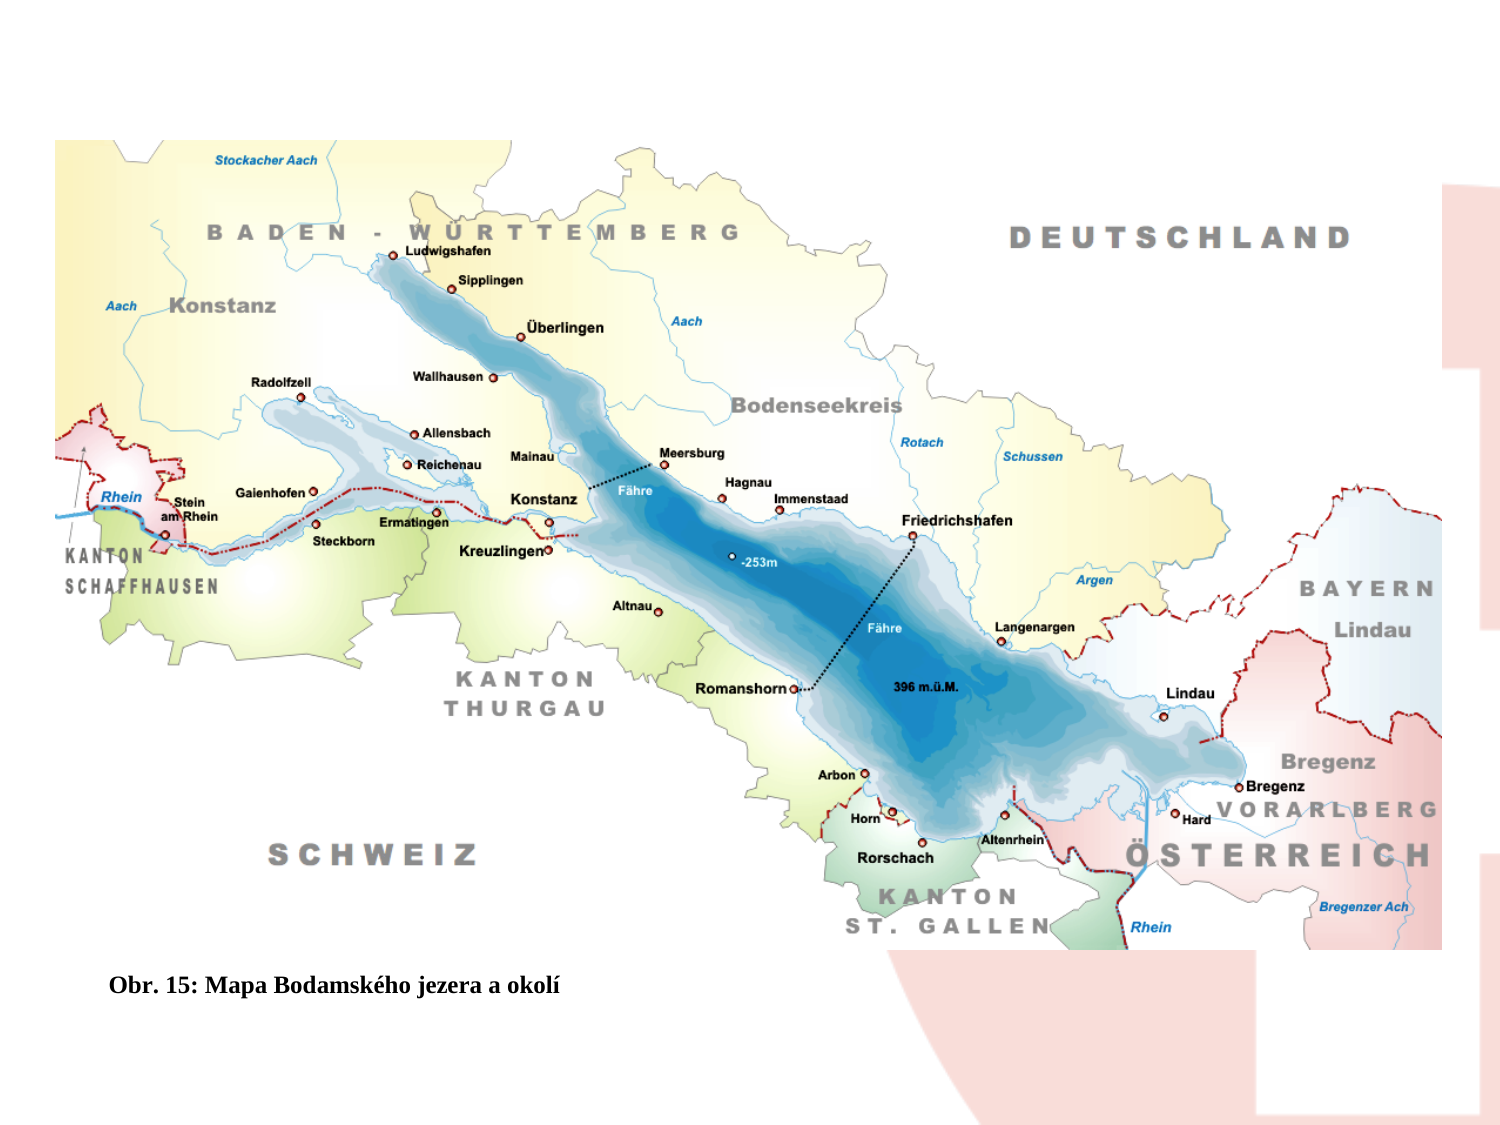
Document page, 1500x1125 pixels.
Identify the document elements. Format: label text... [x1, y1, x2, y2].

picture [55, 140, 1500, 1125]
text_box Obr. 15: Mapa Bodamského jezera a okolí [93, 960, 809, 1007]
